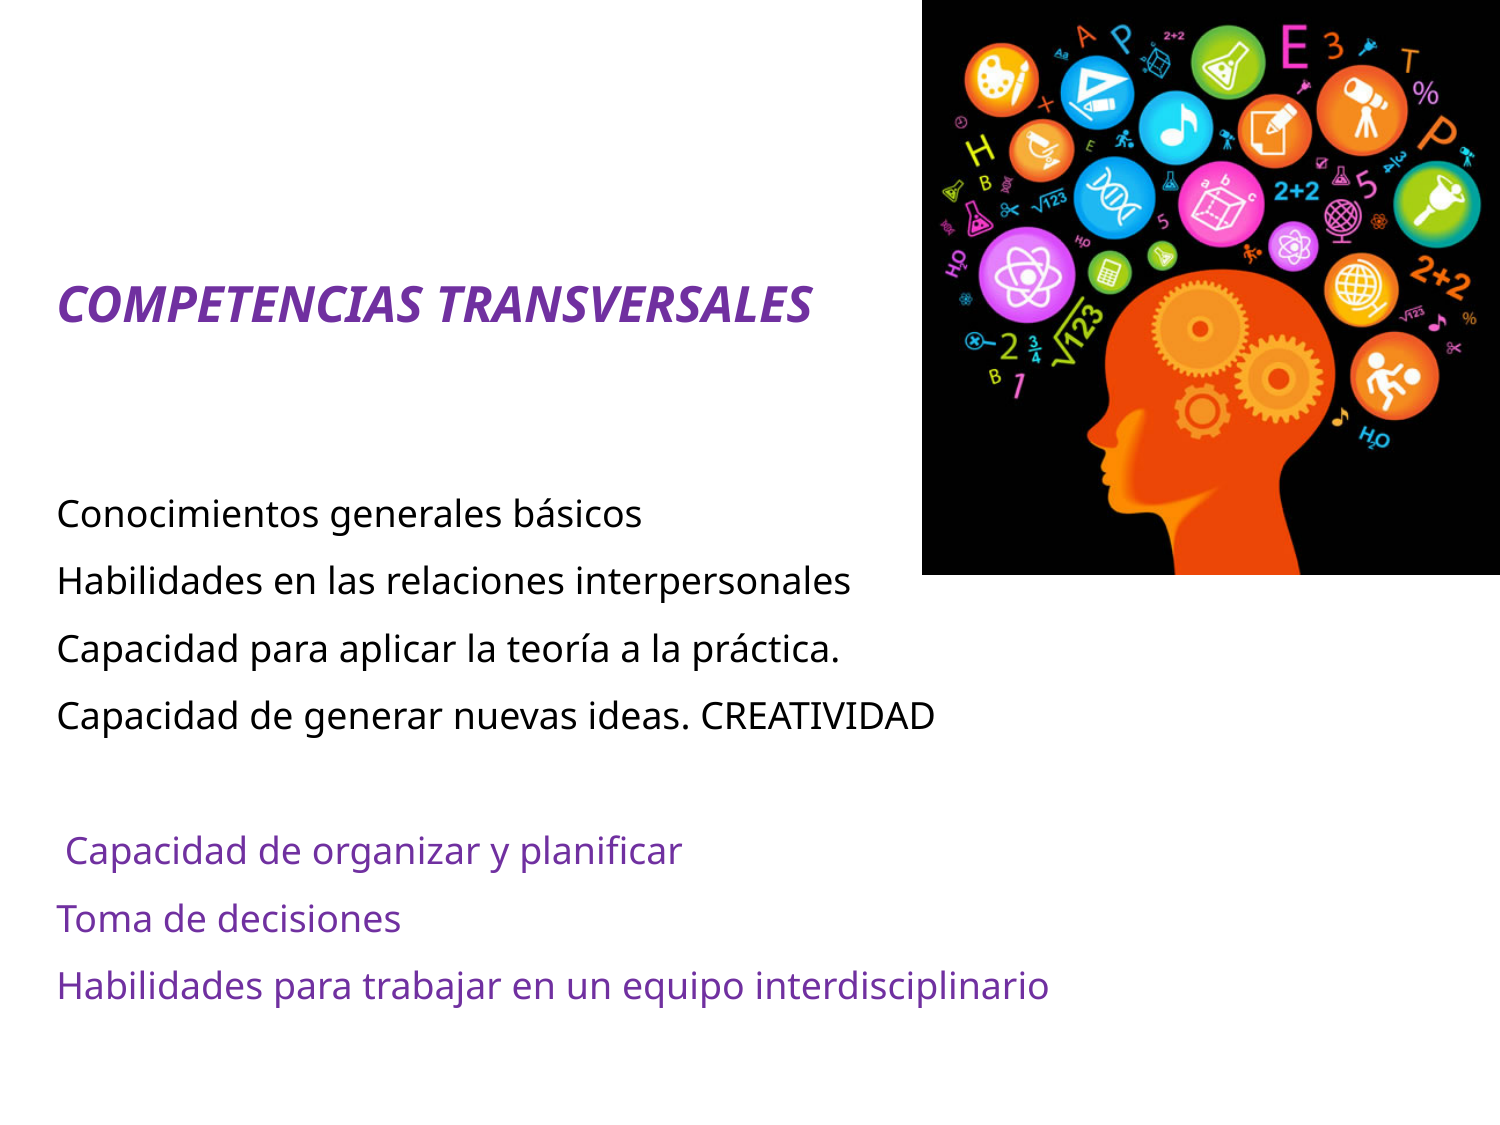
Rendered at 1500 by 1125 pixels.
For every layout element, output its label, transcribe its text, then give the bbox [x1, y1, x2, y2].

title COMPETENCIAS TRANSVERSALES Conocimientos generales básicos Habilidades en las relaciones interpersonales Capacidad para aplicar la teoría a la práctica. Capacidad de generar nuevas ideas. CREATIVIDAD Capacidad de organizar y planificar Toma de decisiones Habilidades para trabajar en un equipo interdisciplinario [41, 54, 1500, 1047]
picture [922, 0, 1500, 575]
